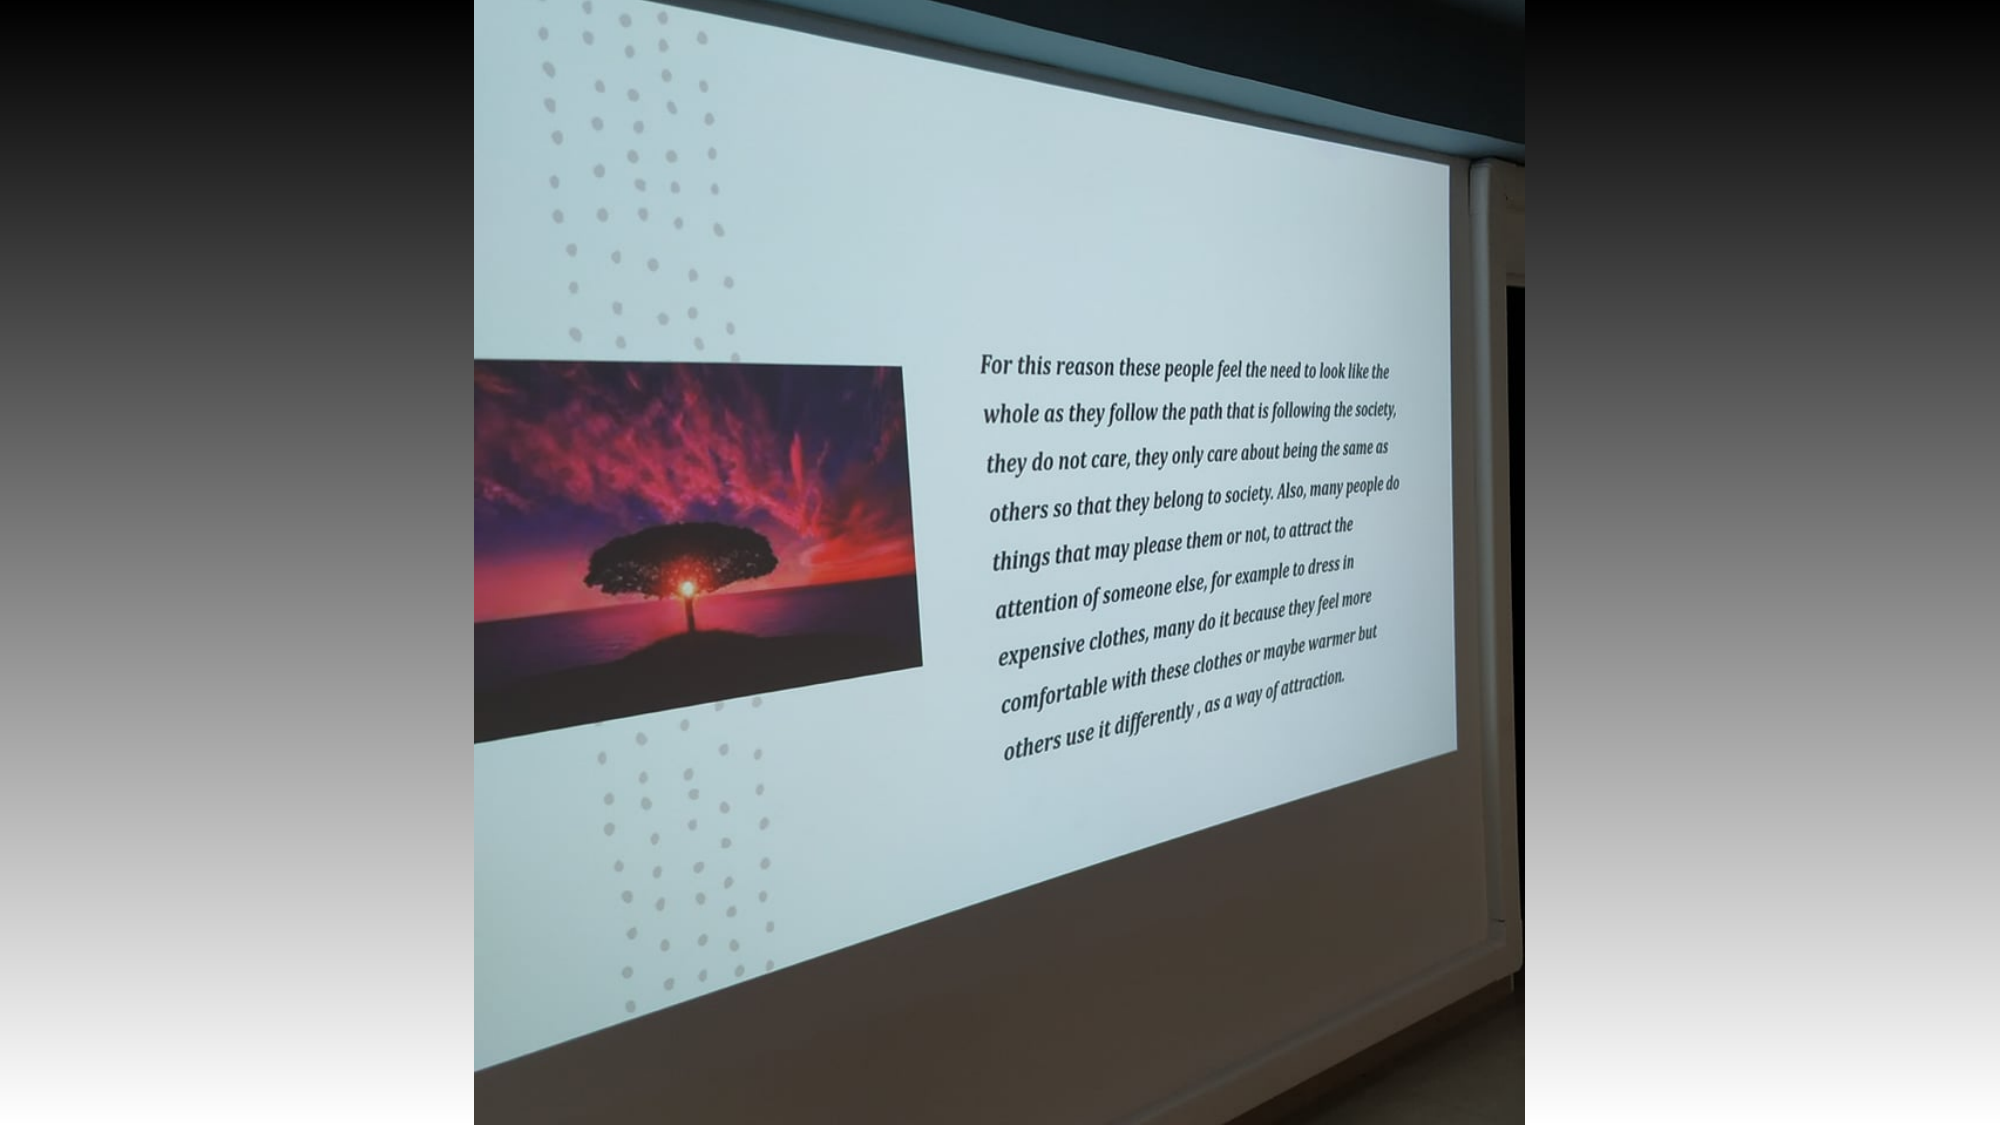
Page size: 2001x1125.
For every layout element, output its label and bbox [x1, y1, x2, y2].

picture [474, 0, 1525, 1125]
